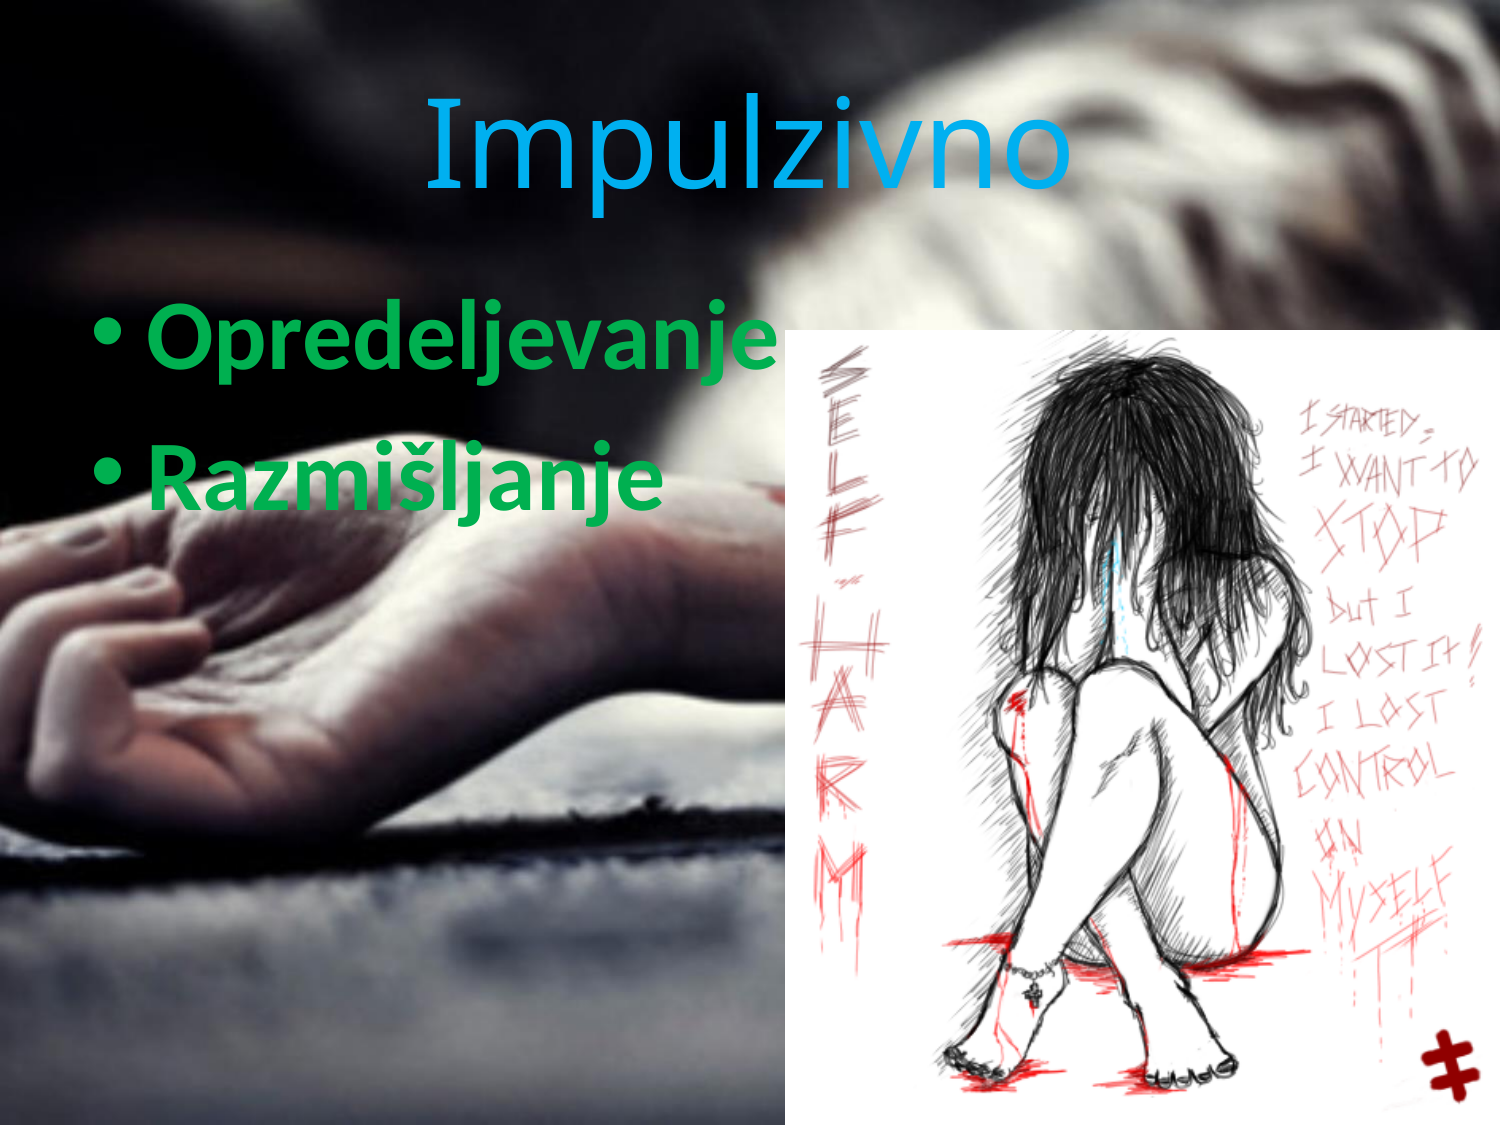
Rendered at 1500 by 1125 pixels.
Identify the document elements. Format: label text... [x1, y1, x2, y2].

title Impulzivno [75, 45, 1425, 233]
picture [0, 0, 1500, 1125]
list Opredeljevanje Razmišljanje [75, 262, 1425, 1005]
